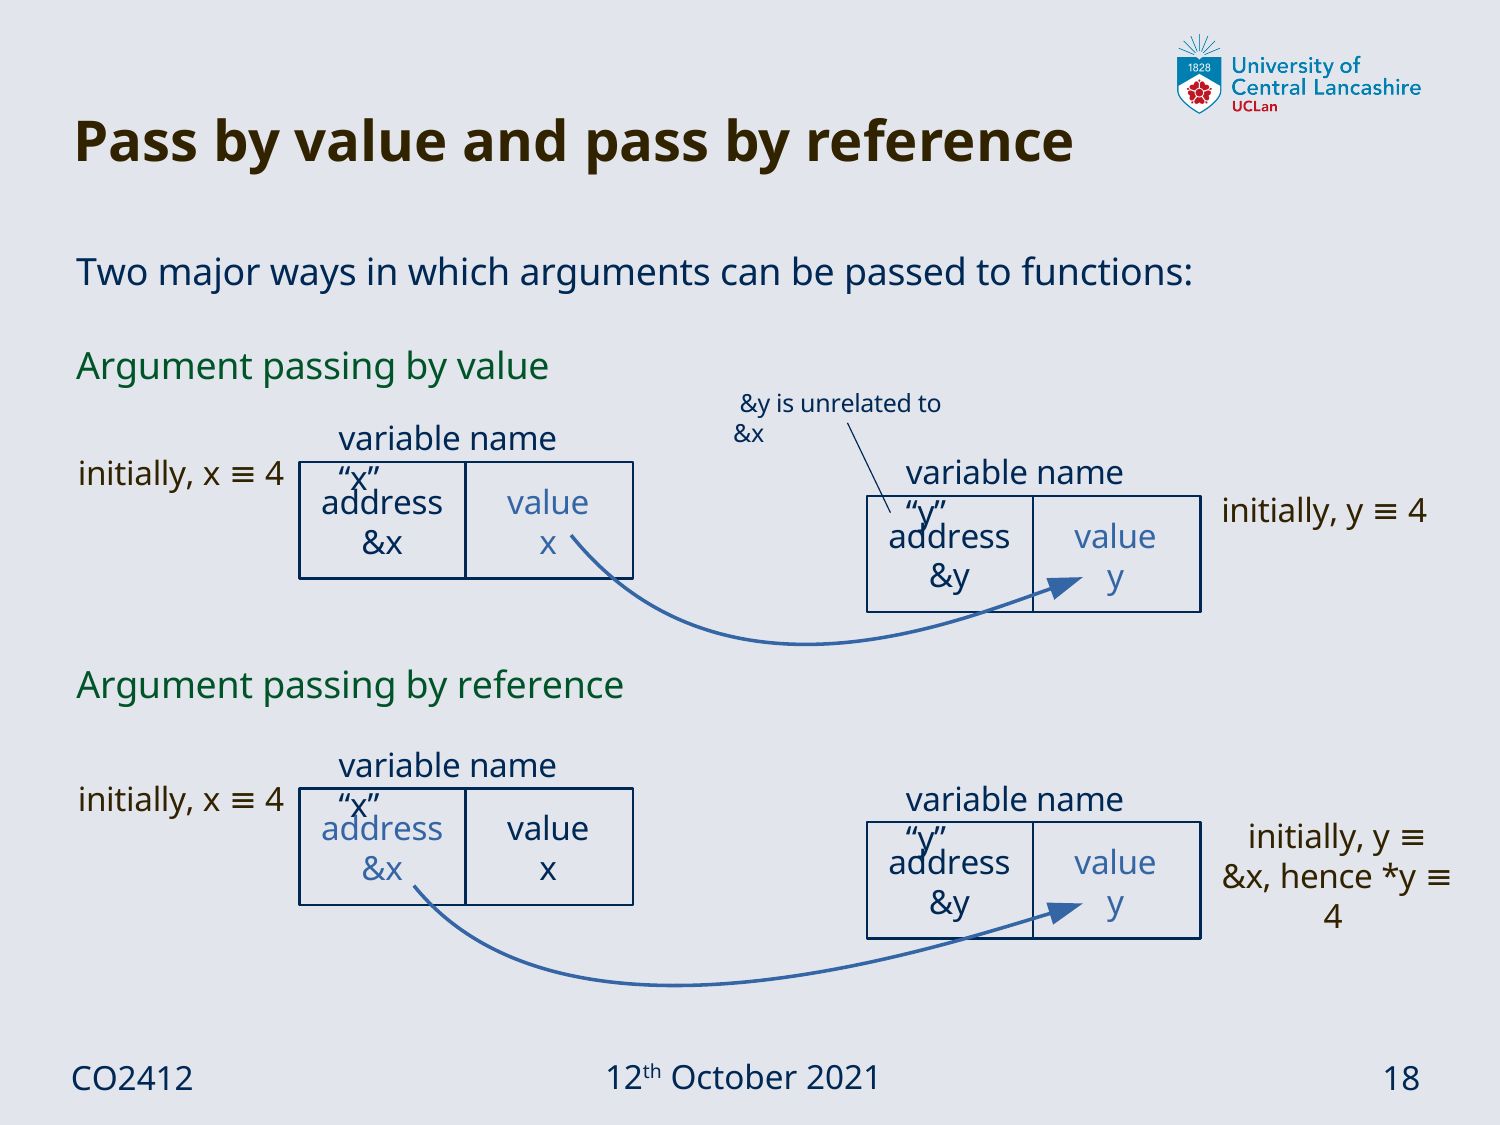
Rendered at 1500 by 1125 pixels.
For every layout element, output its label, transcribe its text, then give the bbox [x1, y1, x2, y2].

text_box initially, y ≡ 4 [1206, 481, 1446, 537]
text_box value y [1050, 833, 1181, 929]
text_box value y [1050, 507, 1181, 603]
text_box initially, x ≡ 4 [63, 770, 302, 826]
text_box Two major ways in which arguments can be passed to functions: [59, 240, 1444, 300]
text_box value x [483, 800, 613, 895]
text_box variable name “y” [891, 443, 1182, 499]
text_box address &x [304, 473, 460, 569]
text_box Argument passing by value [59, 334, 1348, 395]
text_box address &y [872, 507, 1027, 603]
text_box variable name “x” [323, 410, 614, 465]
text_box initially, x ≡ 4 [63, 444, 302, 500]
text_box value x [483, 473, 613, 569]
text_box variable name “x” [323, 736, 614, 792]
text_box initially, y ≡ &x, hence *y ≡ 4 [1206, 807, 1468, 903]
text_box &y is unrelated to &x [718, 379, 990, 425]
text_box variable name “y” [891, 770, 1182, 826]
picture [1177, 34, 1421, 93]
text_box Argument passing by reference [59, 653, 1349, 714]
title Pass by value and pass by reference [58, 93, 1475, 186]
text_box address &x [304, 799, 460, 895]
text_box address &y [872, 833, 1027, 929]
